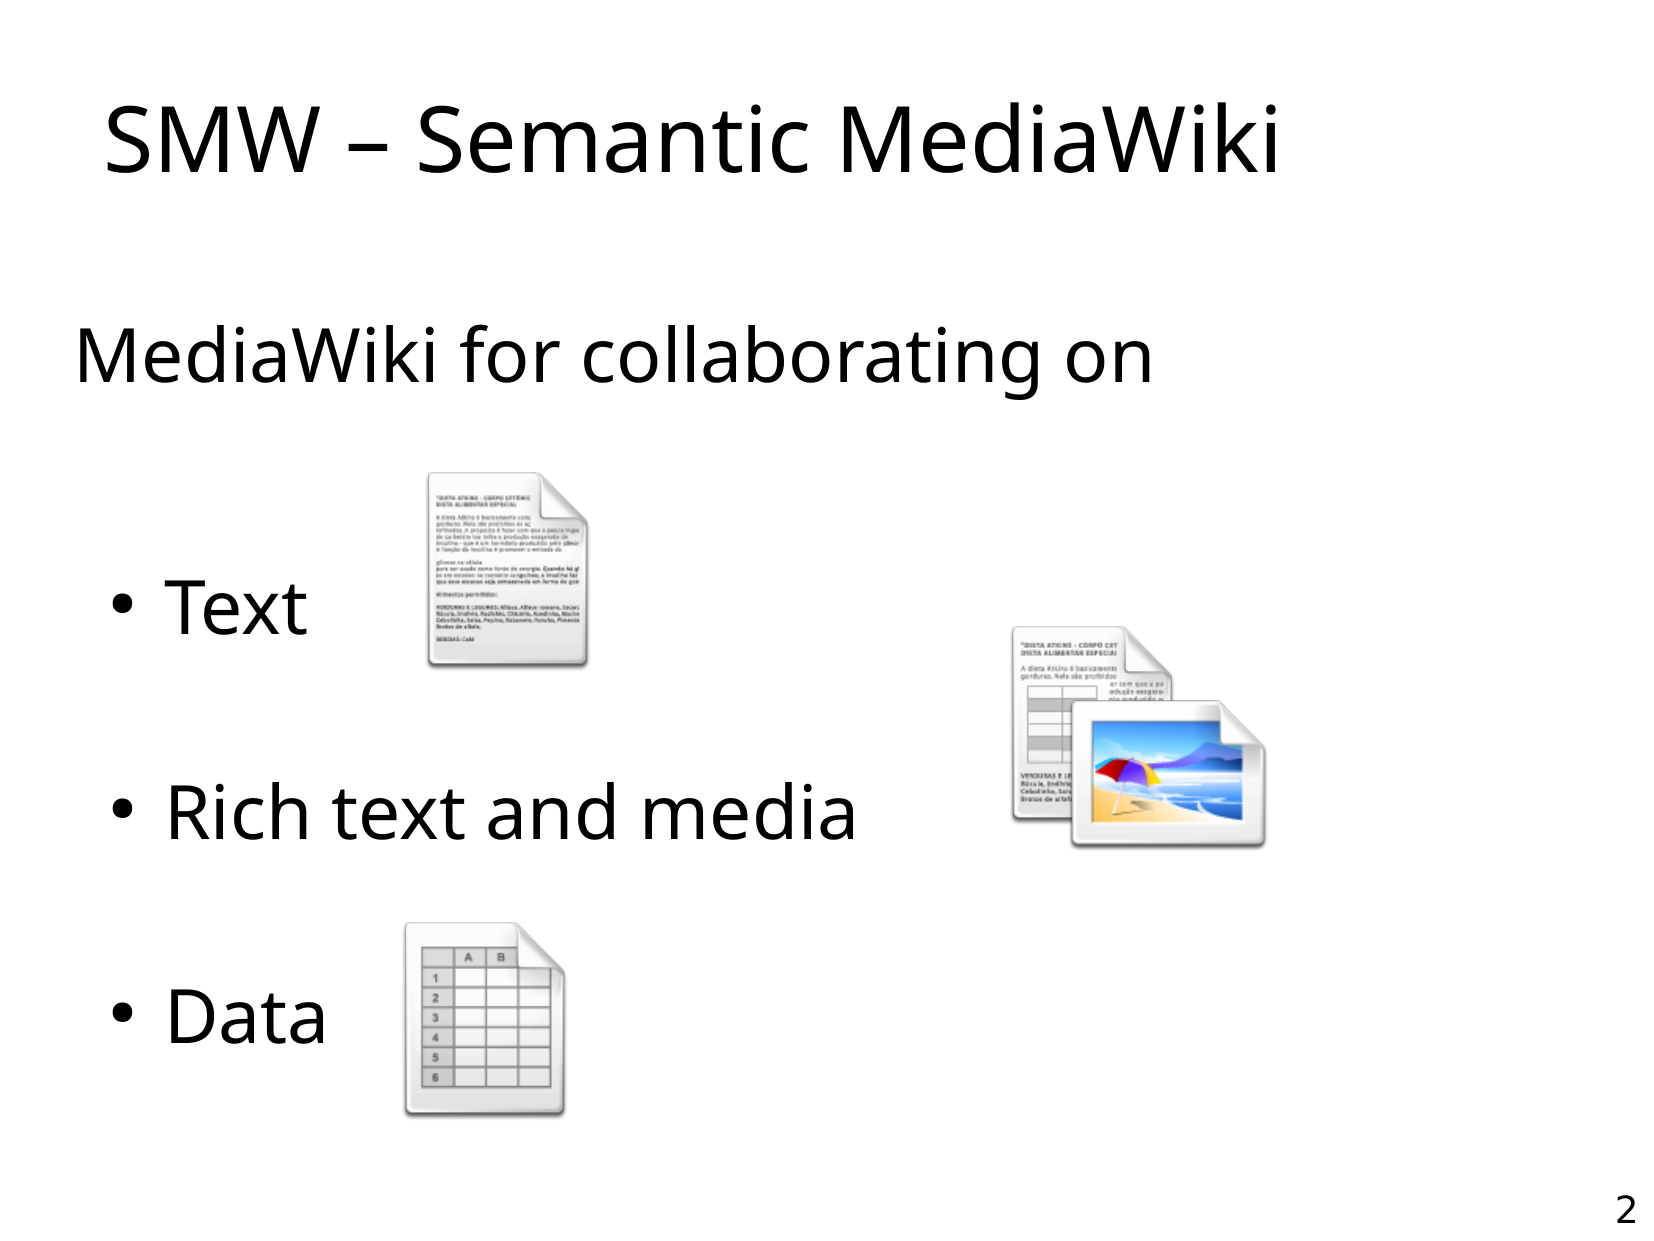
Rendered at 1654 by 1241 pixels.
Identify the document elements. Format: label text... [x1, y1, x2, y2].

text_box SMW – Semantic MediaWiki [88, 67, 1595, 189]
text_box 2 [1535, 1181, 1654, 1241]
picture [1010, 626, 1270, 886]
text_box MediaWiki for collaborating on Text Rich text and media Data [59, 295, 1625, 969]
picture [413, 472, 614, 673]
picture [390, 922, 591, 1123]
